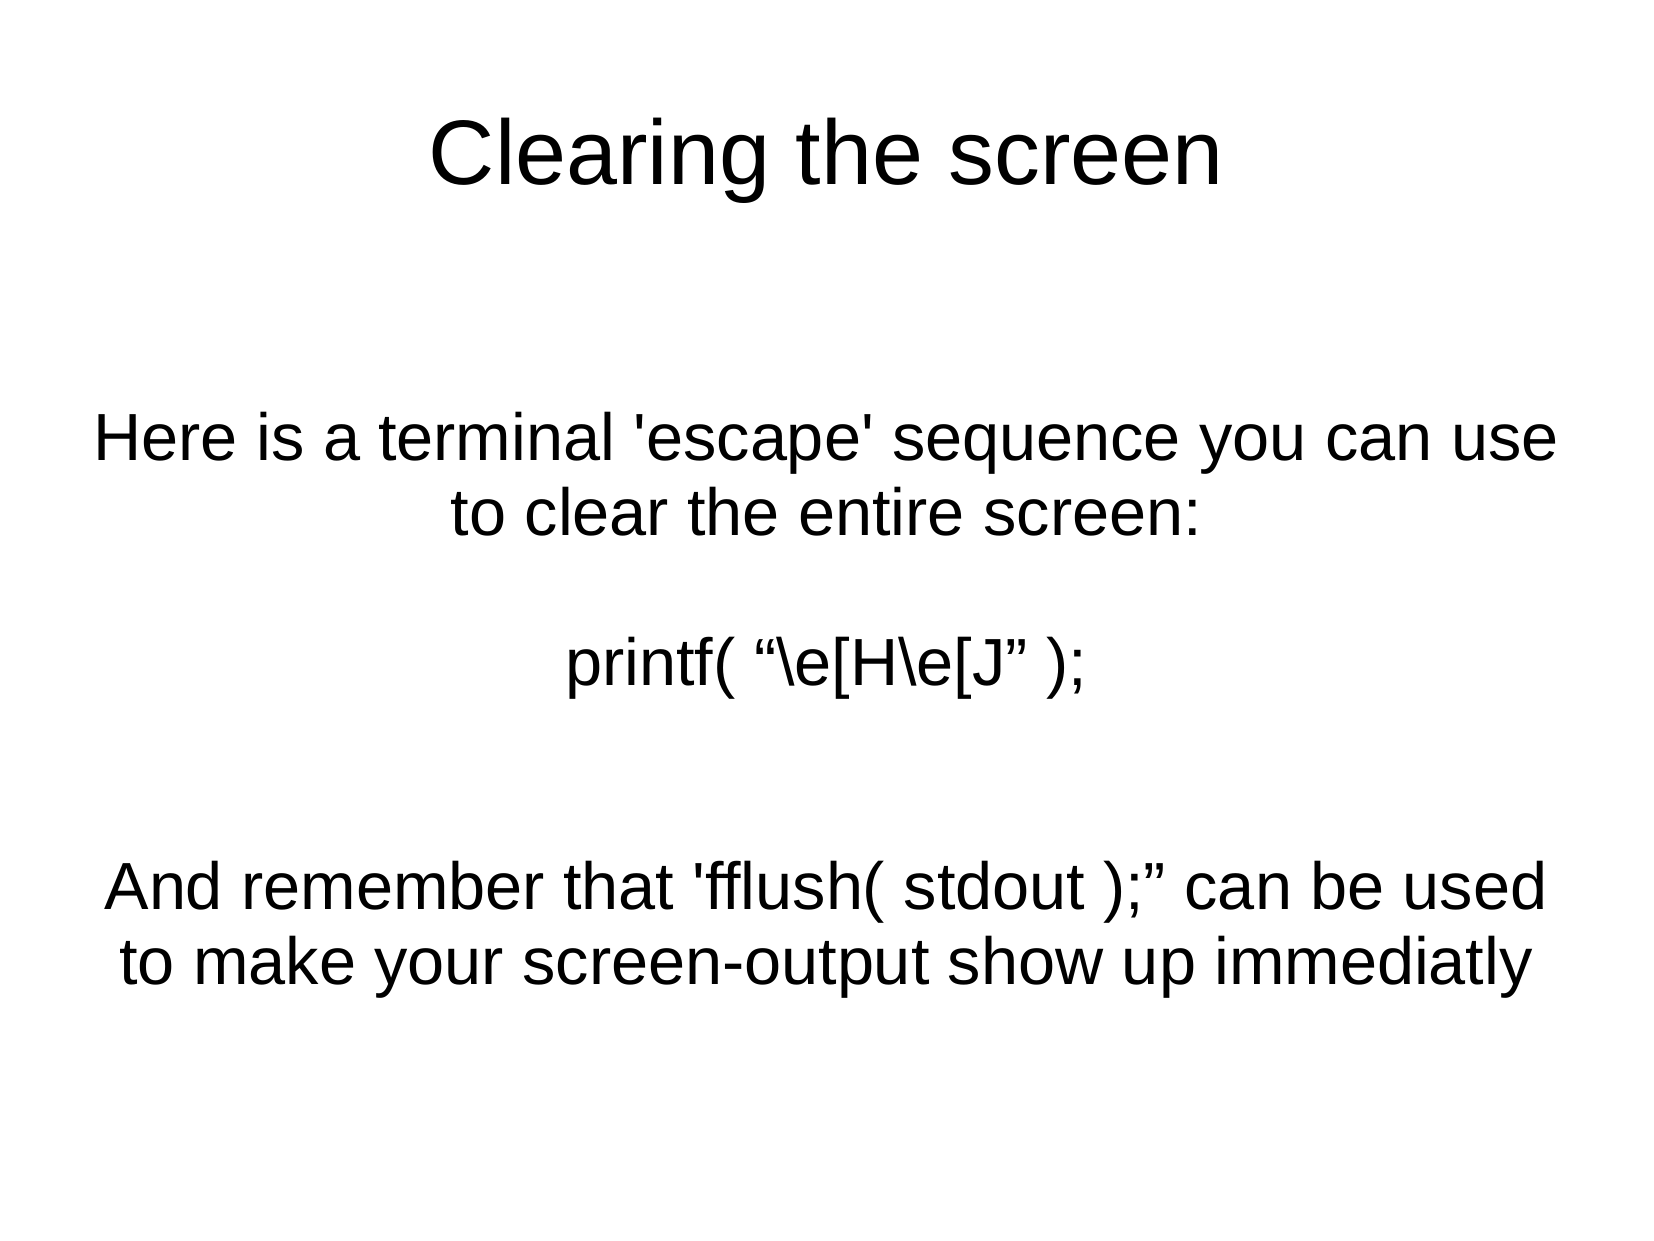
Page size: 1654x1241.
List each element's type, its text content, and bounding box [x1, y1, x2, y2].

subtitle Here is a terminal 'escape' sequence you can use to clear the entire screen: printf( “\e[H\e[J” ); And remember that 'fflush( stdout );” can be used to make your screen-output show up immediatly [82, 297, 1571, 1102]
title Clearing the screen [82, 56, 1571, 250]
